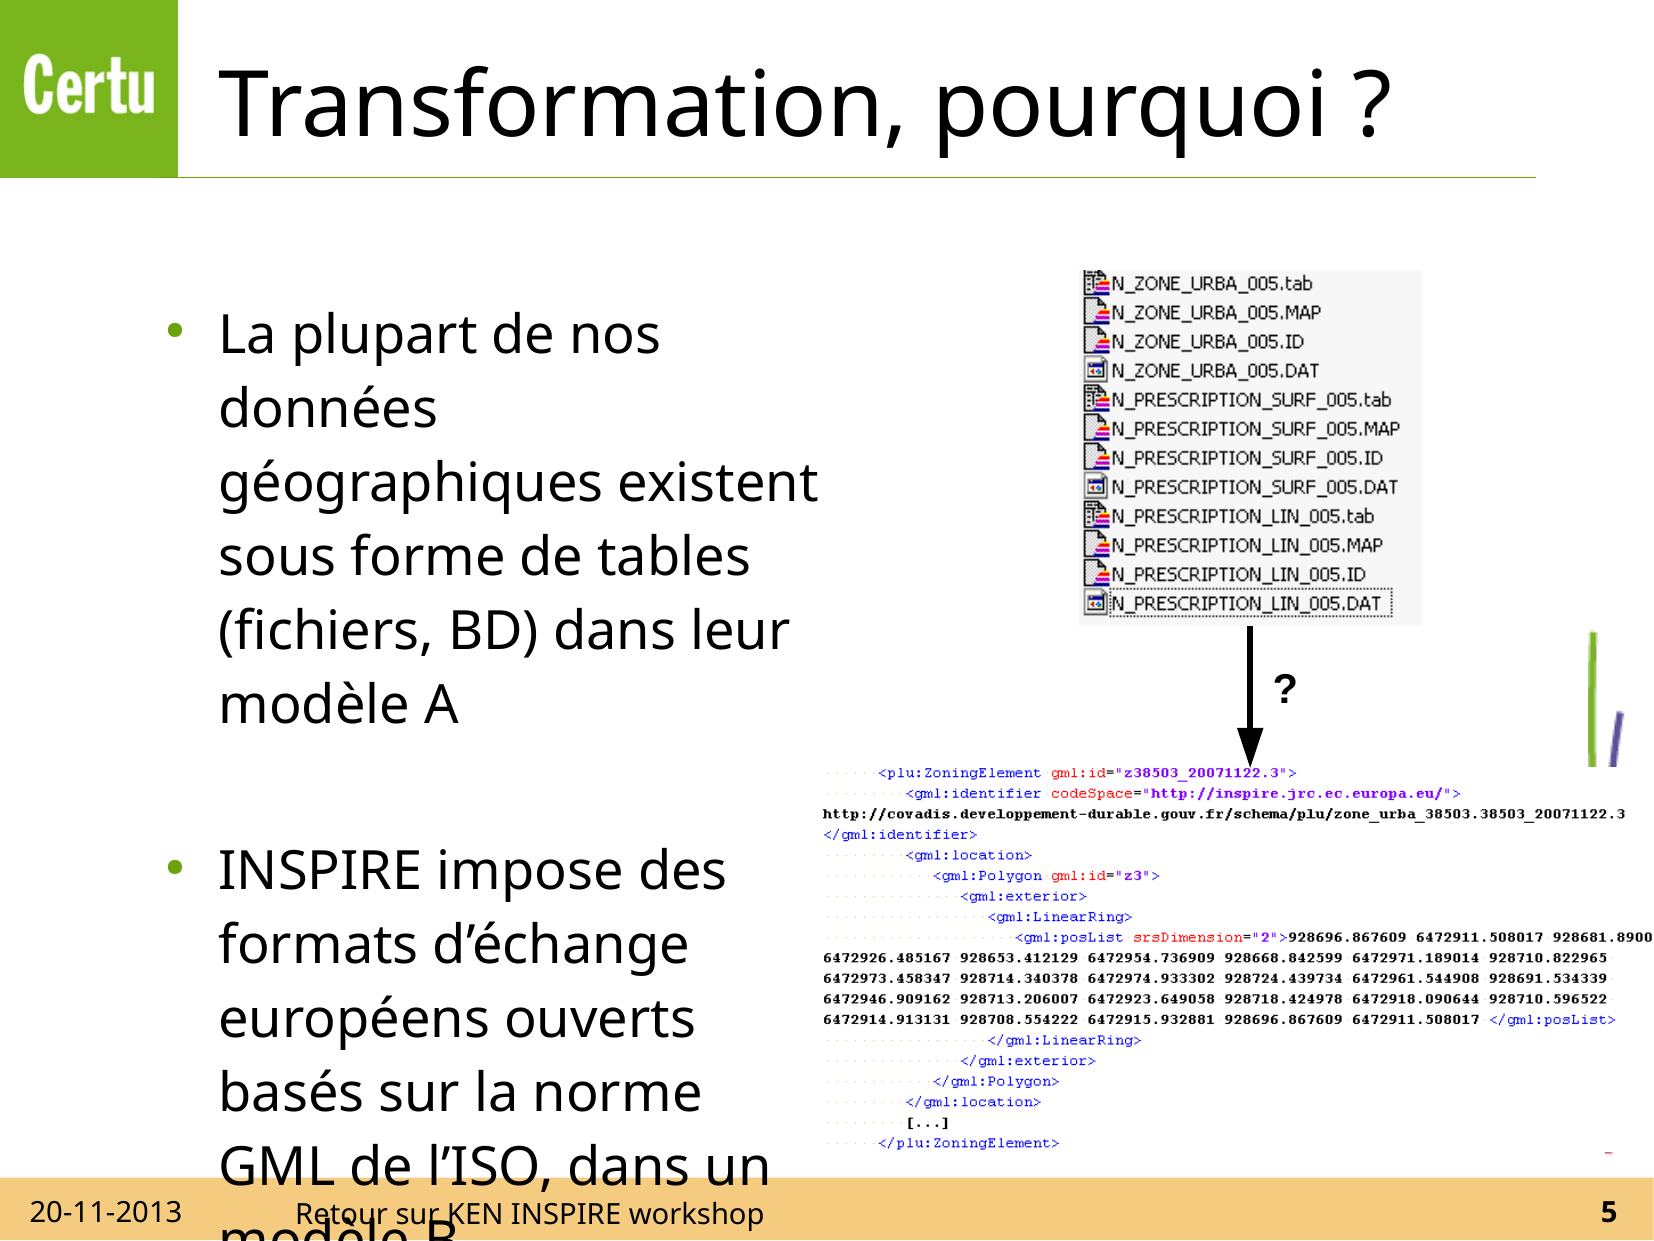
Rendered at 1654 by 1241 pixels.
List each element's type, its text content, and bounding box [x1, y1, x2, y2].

picture [1079, 270, 1422, 626]
picture [0, 0, 178, 178]
picture [823, 620, 1654, 1165]
list La plupart de nos données géographiques existent sous forme de tables (fichiers, BD) dans leur modèle A INSPIRE impose des formats d’échange européens ouverts basés sur la norme GML de l’ISO, dans un modèle B [147, 295, 825, 1114]
text_box ? [1257, 658, 1347, 721]
title Transformation, pourquoi ? [218, 47, 1536, 155]
